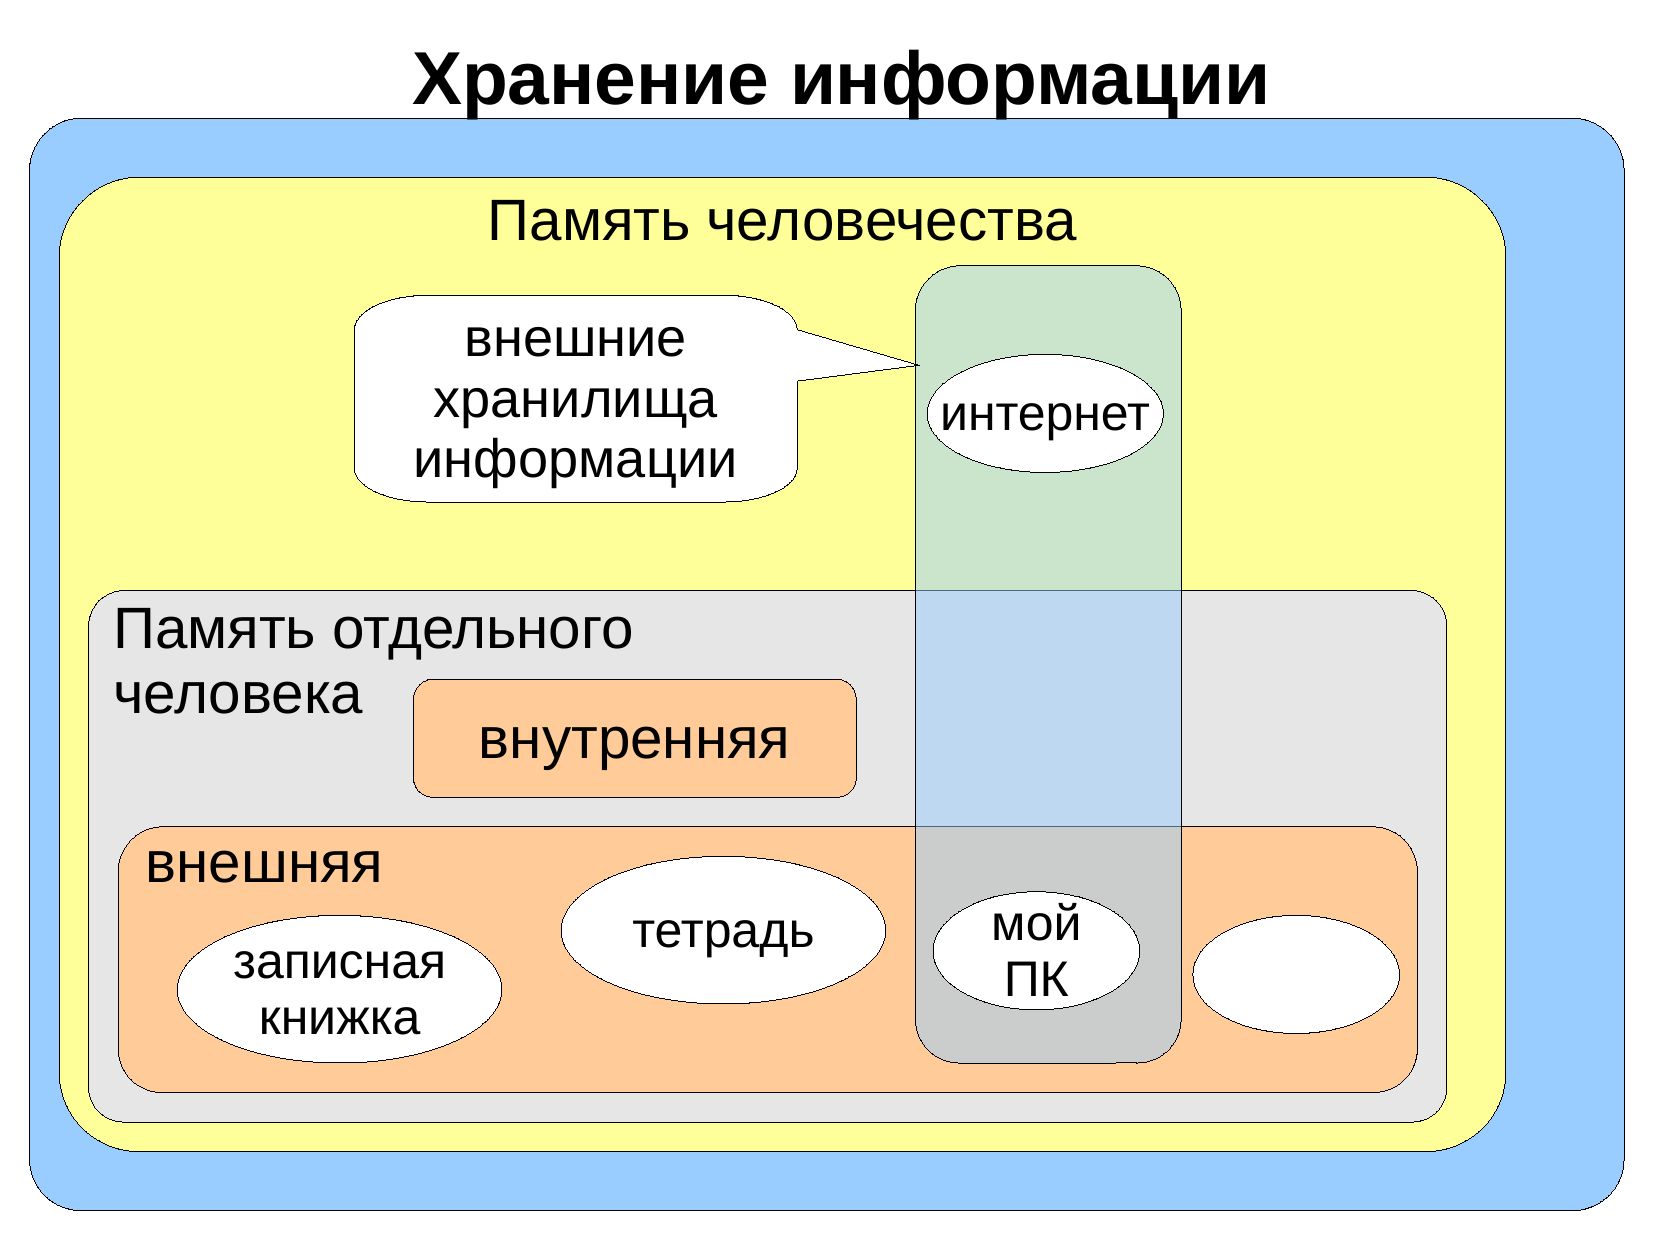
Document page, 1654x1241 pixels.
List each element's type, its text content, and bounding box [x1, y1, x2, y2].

text_box интернет [927, 354, 1164, 473]
text_box тетрадь [561, 856, 886, 1004]
text_box внешняя [118, 826, 1418, 1093]
text_box Хранение информации [265, 29, 1418, 129]
text_box внешние хранилища информации [354, 295, 920, 503]
text_box записная книжка [177, 915, 502, 1063]
text_box [29, 118, 1625, 1211]
text_box внутренняя [413, 679, 857, 798]
text_box мой ПК [933, 891, 1140, 1010]
text_box Память отдельного человека [88, 590, 1447, 1123]
text_box Память человечества [59, 177, 1506, 1152]
